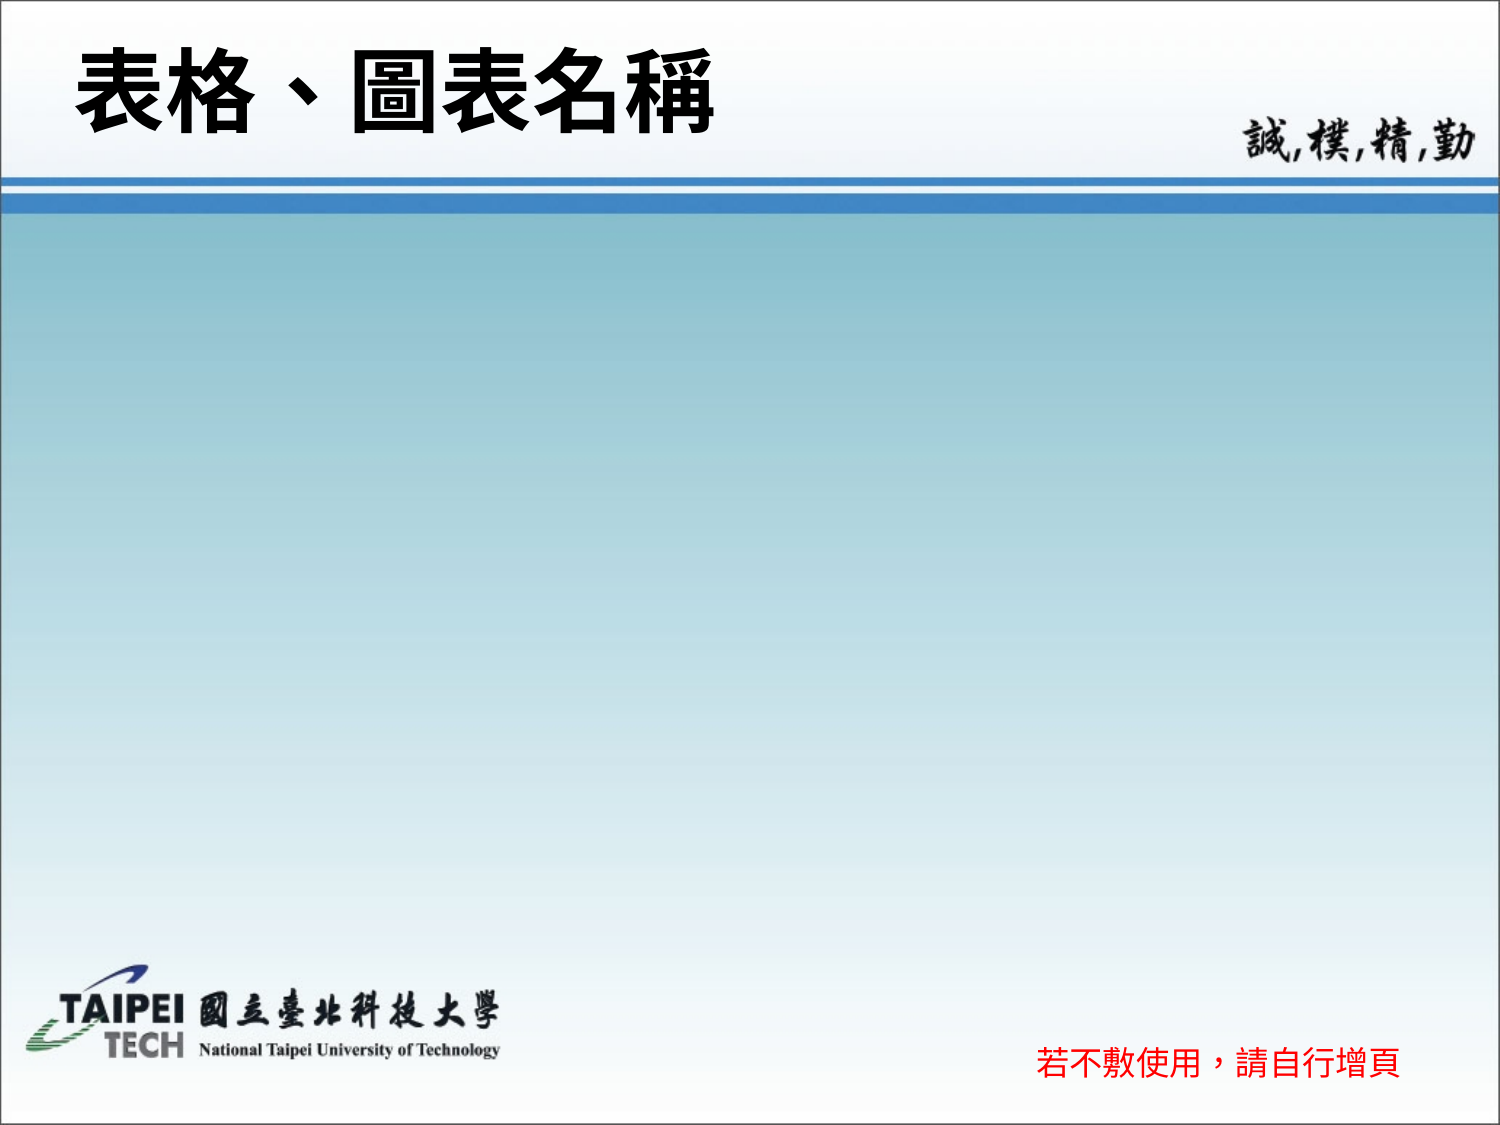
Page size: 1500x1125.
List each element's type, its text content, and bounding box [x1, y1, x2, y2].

text_box 若不敷使用，請自行增頁 [1021, 1034, 1471, 1090]
picture [0, 0, 1500, 1125]
title 表格、圖表名稱 [59, 0, 1182, 178]
